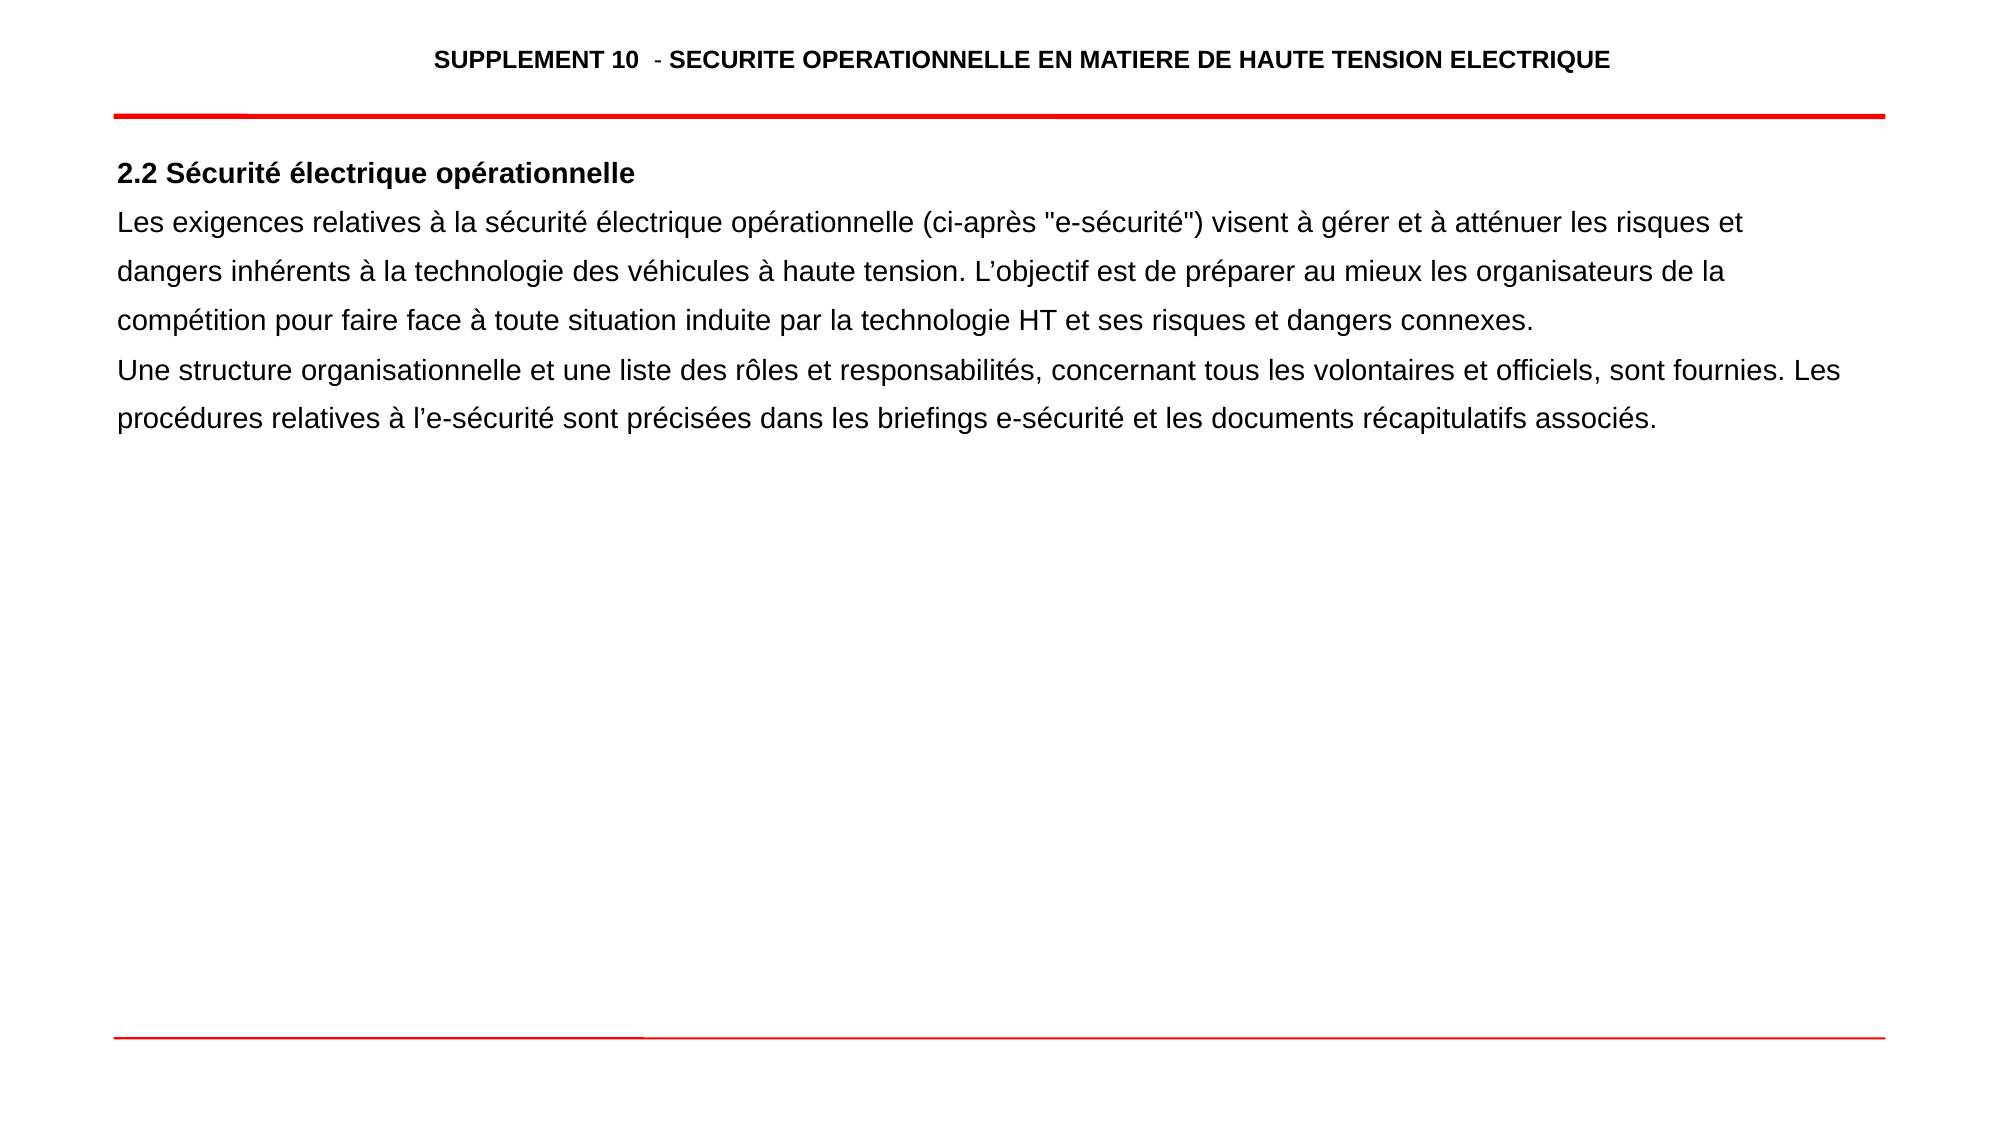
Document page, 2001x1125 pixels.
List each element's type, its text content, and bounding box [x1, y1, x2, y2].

text_box 2.2 Sécurité électrique opérationnelle Les exigences relatives à la sécurité électrique opérationnelle (ci-après "e-sécurité") visent à gérer et à atténuer les risques et dangers inhérents à la technologie des véhicules à haute tension. L’objectif est de préparer au mieux les organisateurs de la compétition pour faire face à toute situation induite par la technologie HT et ses risques et dangers connexes. Une structure organisationnelle et une liste des rôles et responsabilités, concernant tous les volontaires et officiels, sont fournies. Les procédures relatives à l’e-sécurité sont précisées dans les briefings e-sécurité et les documents récapitulatifs associés. [102, 133, 1875, 443]
text_box SUPPLEMENT 10 - SECURITE OPERATIONNELLE EN MATIERE DE HAUTE TENSION ELECTRIQUE [173, 38, 1895, 82]
